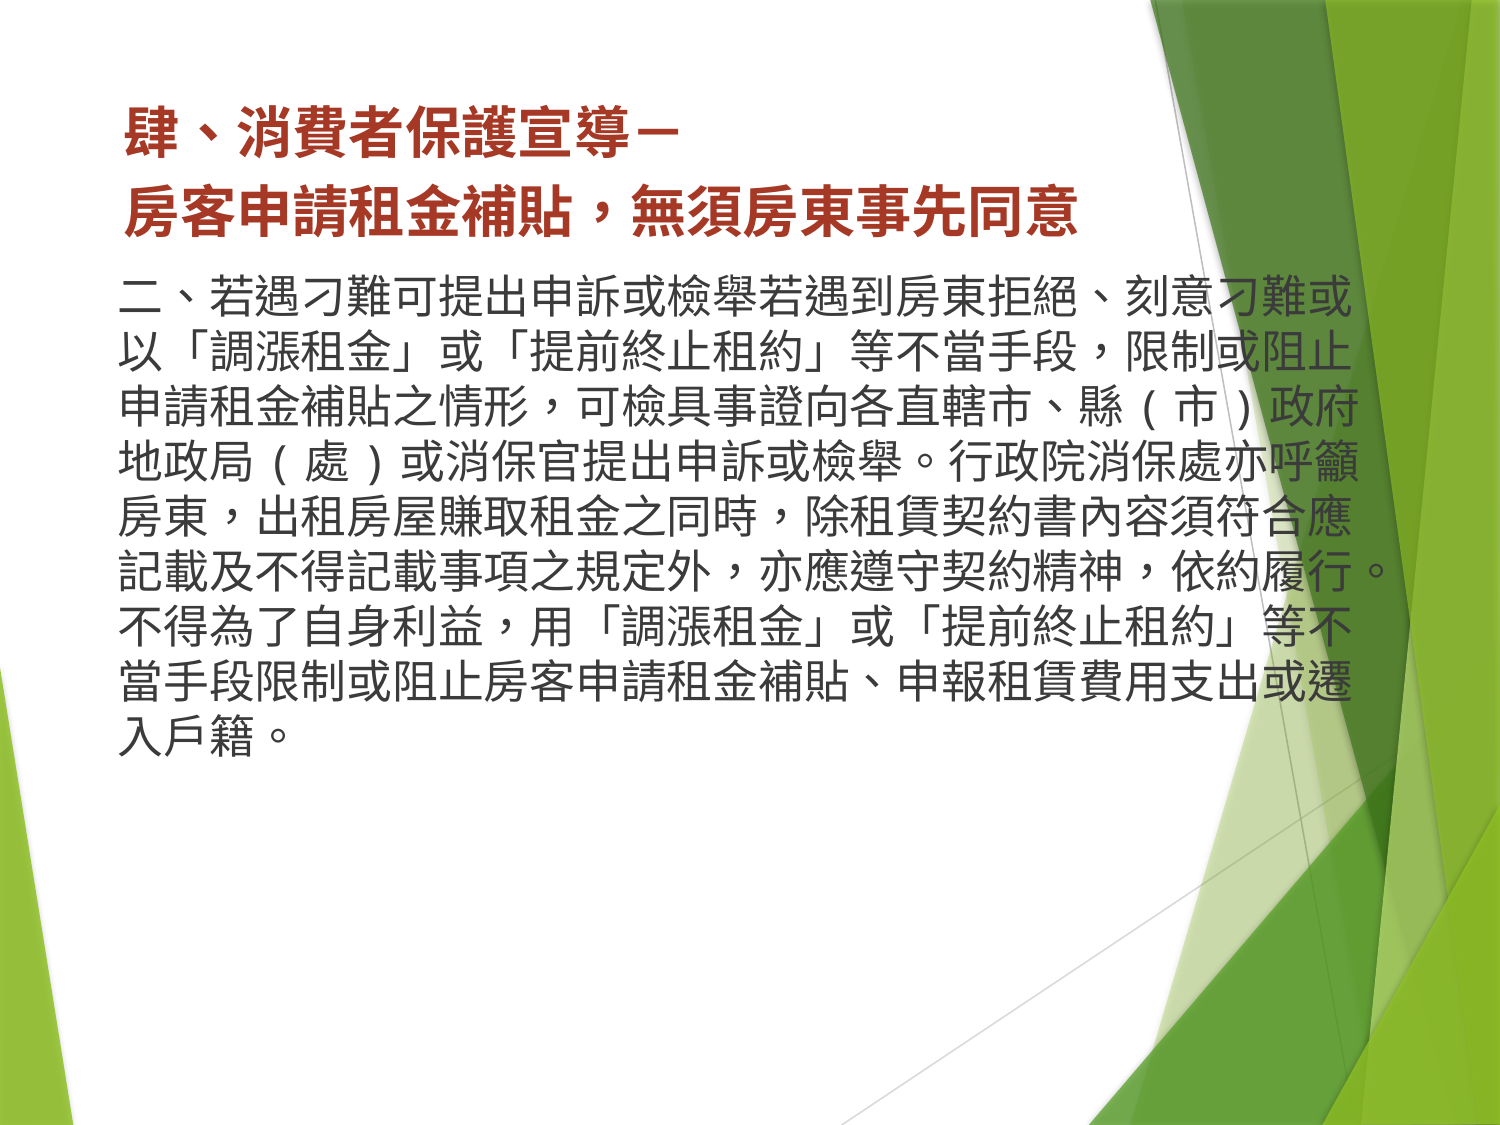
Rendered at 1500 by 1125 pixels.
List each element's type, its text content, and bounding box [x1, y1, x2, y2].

text_box 二、若遇刁難可提出申訴或檢舉若遇到房東拒絕、刻意刁難或以「調漲租金」或「提前終止租約」等不當手段，限制或阻止申請租金補貼之情形，可檢具事證向各直轄市、縣(市)政府地政局(處)或消保官提出申訴或檢舉。行政院消保處亦呼籲房東，出租房屋賺取租金之同時，除租賃契約書內容須符合應記載及不得記載事項之規定外，亦應遵守契約精神，依約履行。不得為了自身利益，用「調漲租金」或「提前終止租約」等不當手段限制或阻止房客申請租金補貼、申報租賃費用支出或遷入戶籍。 [103, 260, 1379, 771]
text_box 肆、消費者保護宣導－ 房客申請租金補貼，無須房東事先同意 [108, 90, 1385, 252]
